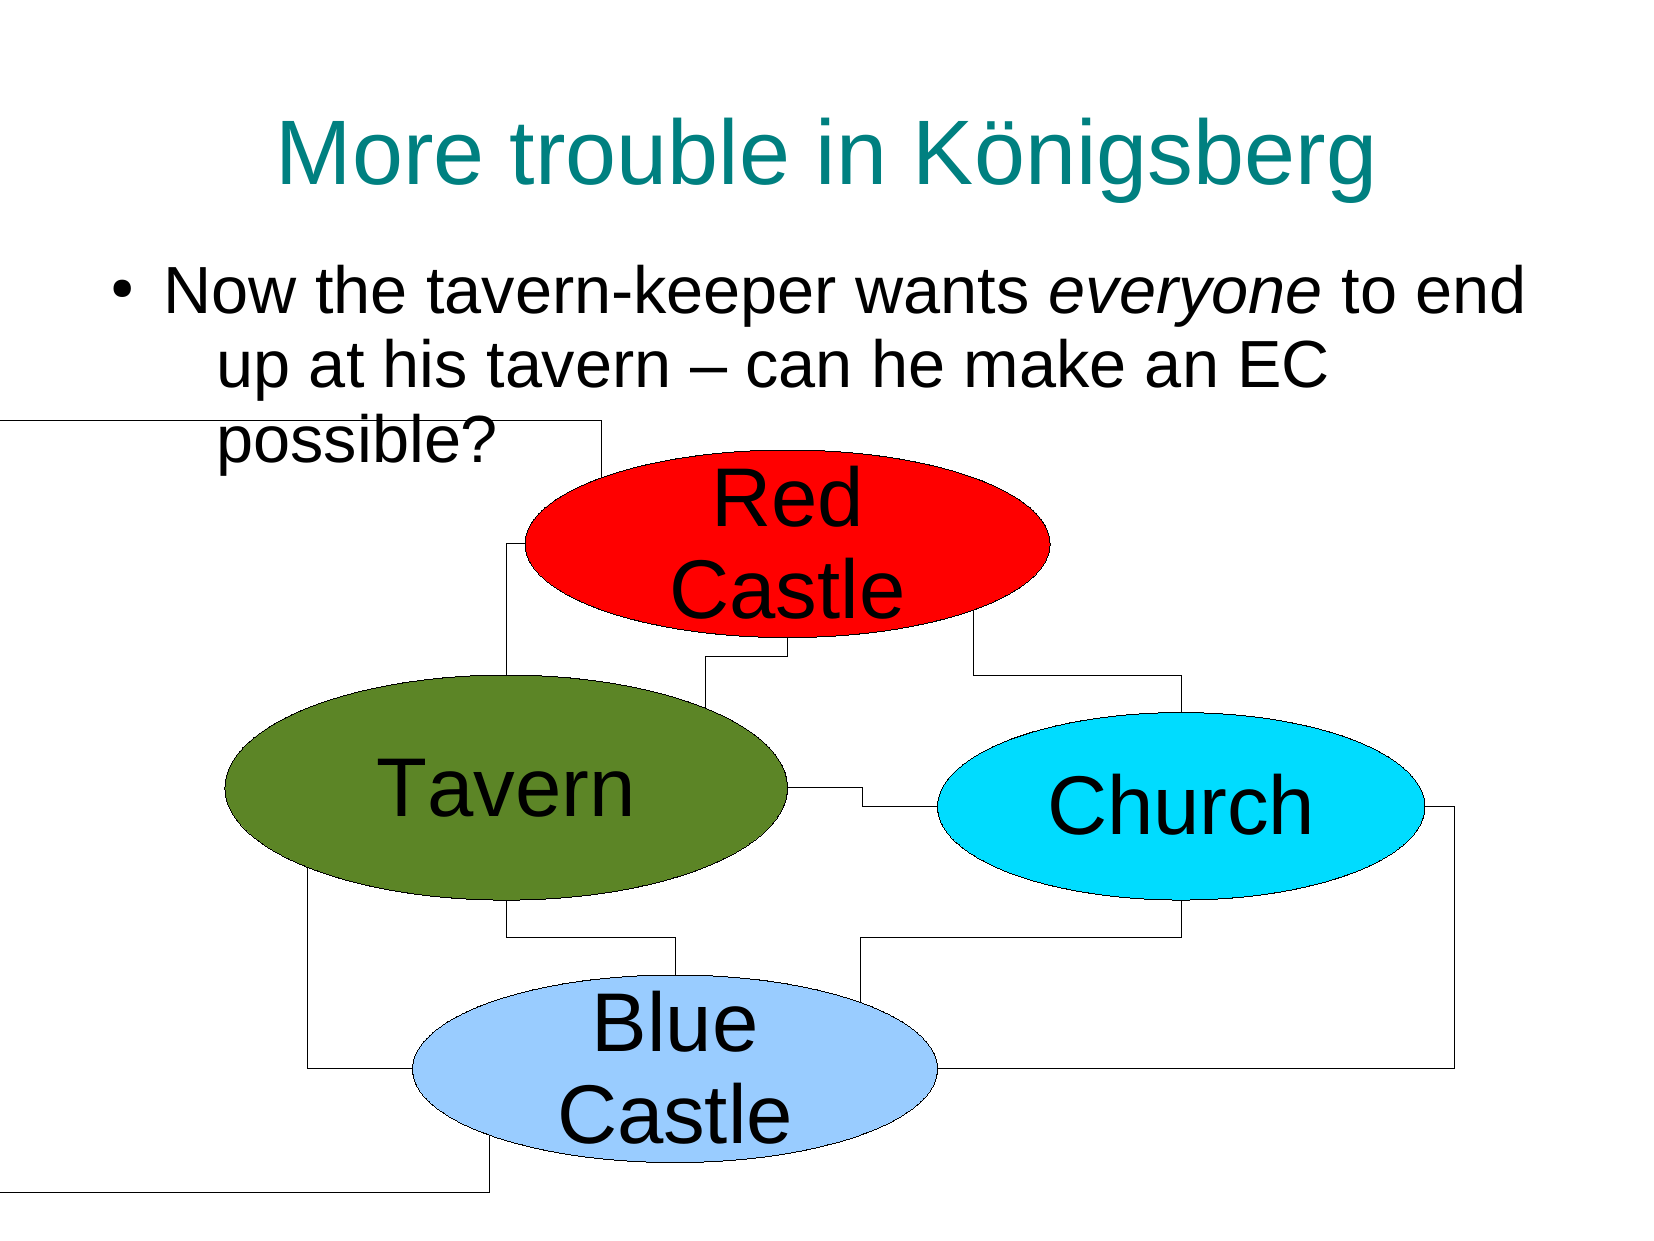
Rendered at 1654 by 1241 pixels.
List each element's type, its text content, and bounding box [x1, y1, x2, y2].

text_box Red Castle [525, 450, 1051, 638]
text_box Blue Castle [412, 975, 938, 1163]
title More trouble in Königsberg [82, 49, 1571, 257]
list Now the tavern-keeper wants everyone to end up at his tavern – can he make an EC possible? [75, 252, 1564, 451]
text_box Church [937, 712, 1425, 901]
text_box Tavern [224, 675, 788, 901]
list Now the tavern-keeper wants everyone to end up at his tavern – can he make an EC possible? [75, 421, 601, 451]
